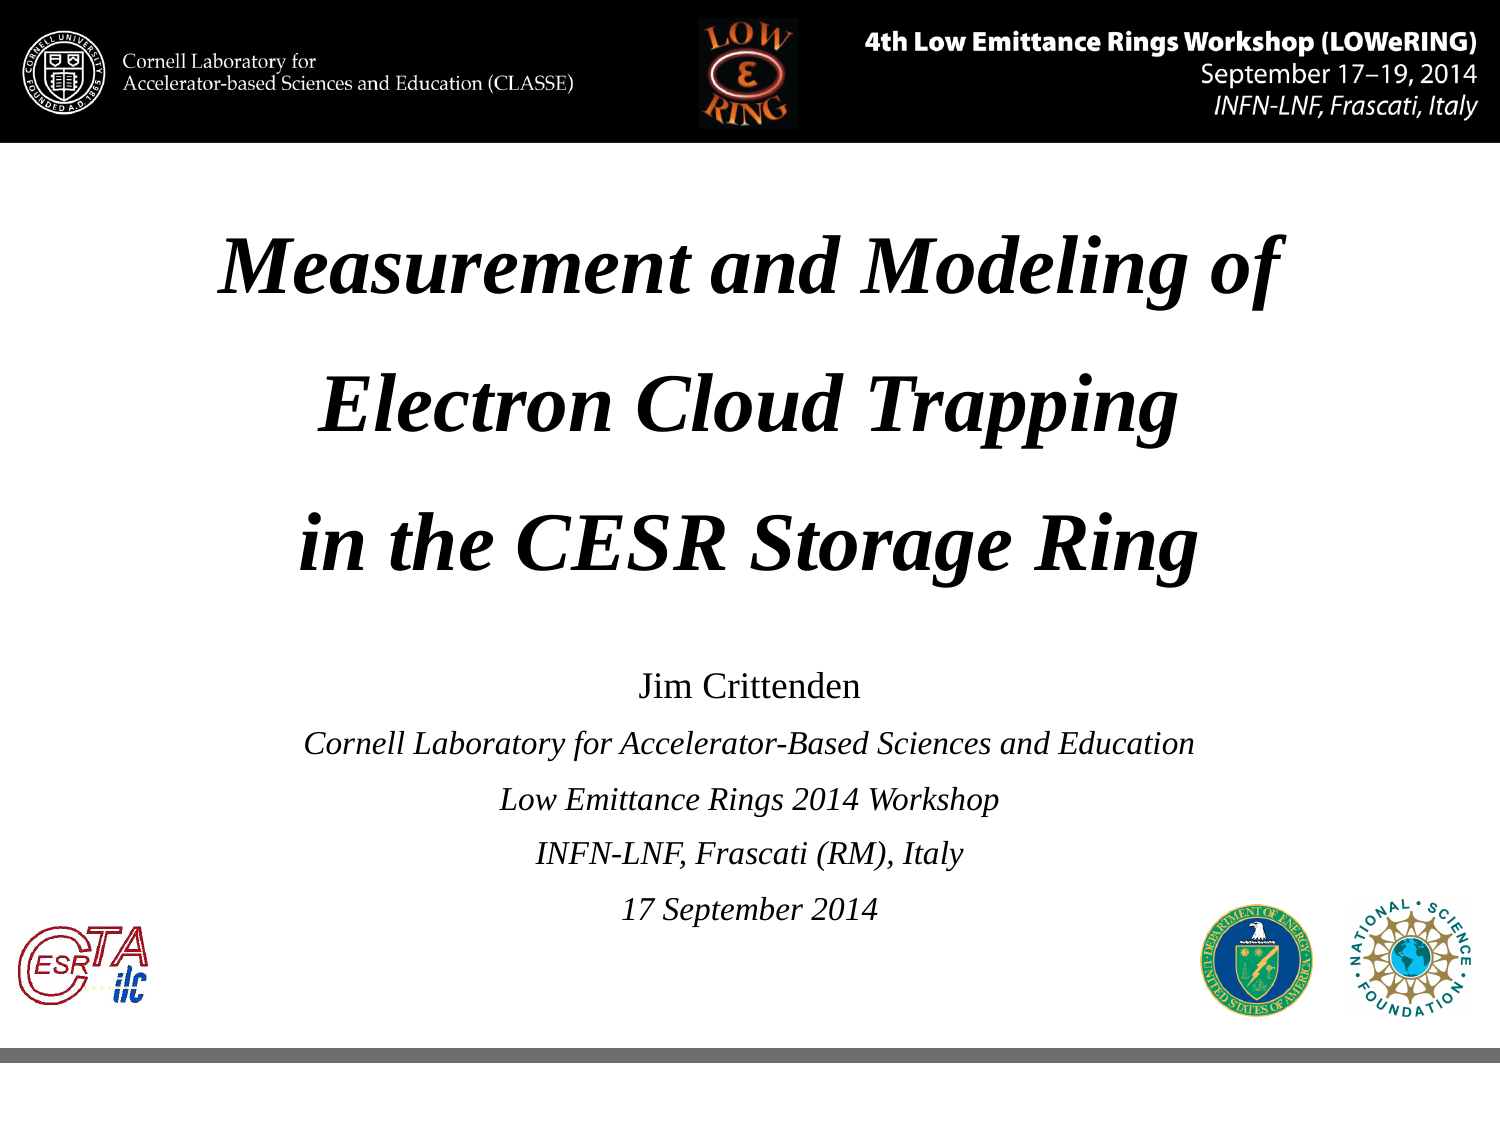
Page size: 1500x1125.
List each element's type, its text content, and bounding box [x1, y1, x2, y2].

title Measurement and Modeling of Electron Cloud Trapping in the CESR Storage Ring [75, 188, 1426, 573]
subtitle Jim Crittenden Cornell Laboratory for Accelerator-Based Sciences and Education Low Emittance Rings 2014 Workshop INFN-LNF, Frascati (RM), Italy 17 September 2014 [225, 656, 1276, 973]
picture [1350, 899, 1471, 1017]
picture [1200, 904, 1313, 1017]
picture [0, 0, 1500, 143]
picture [8, 899, 150, 1036]
